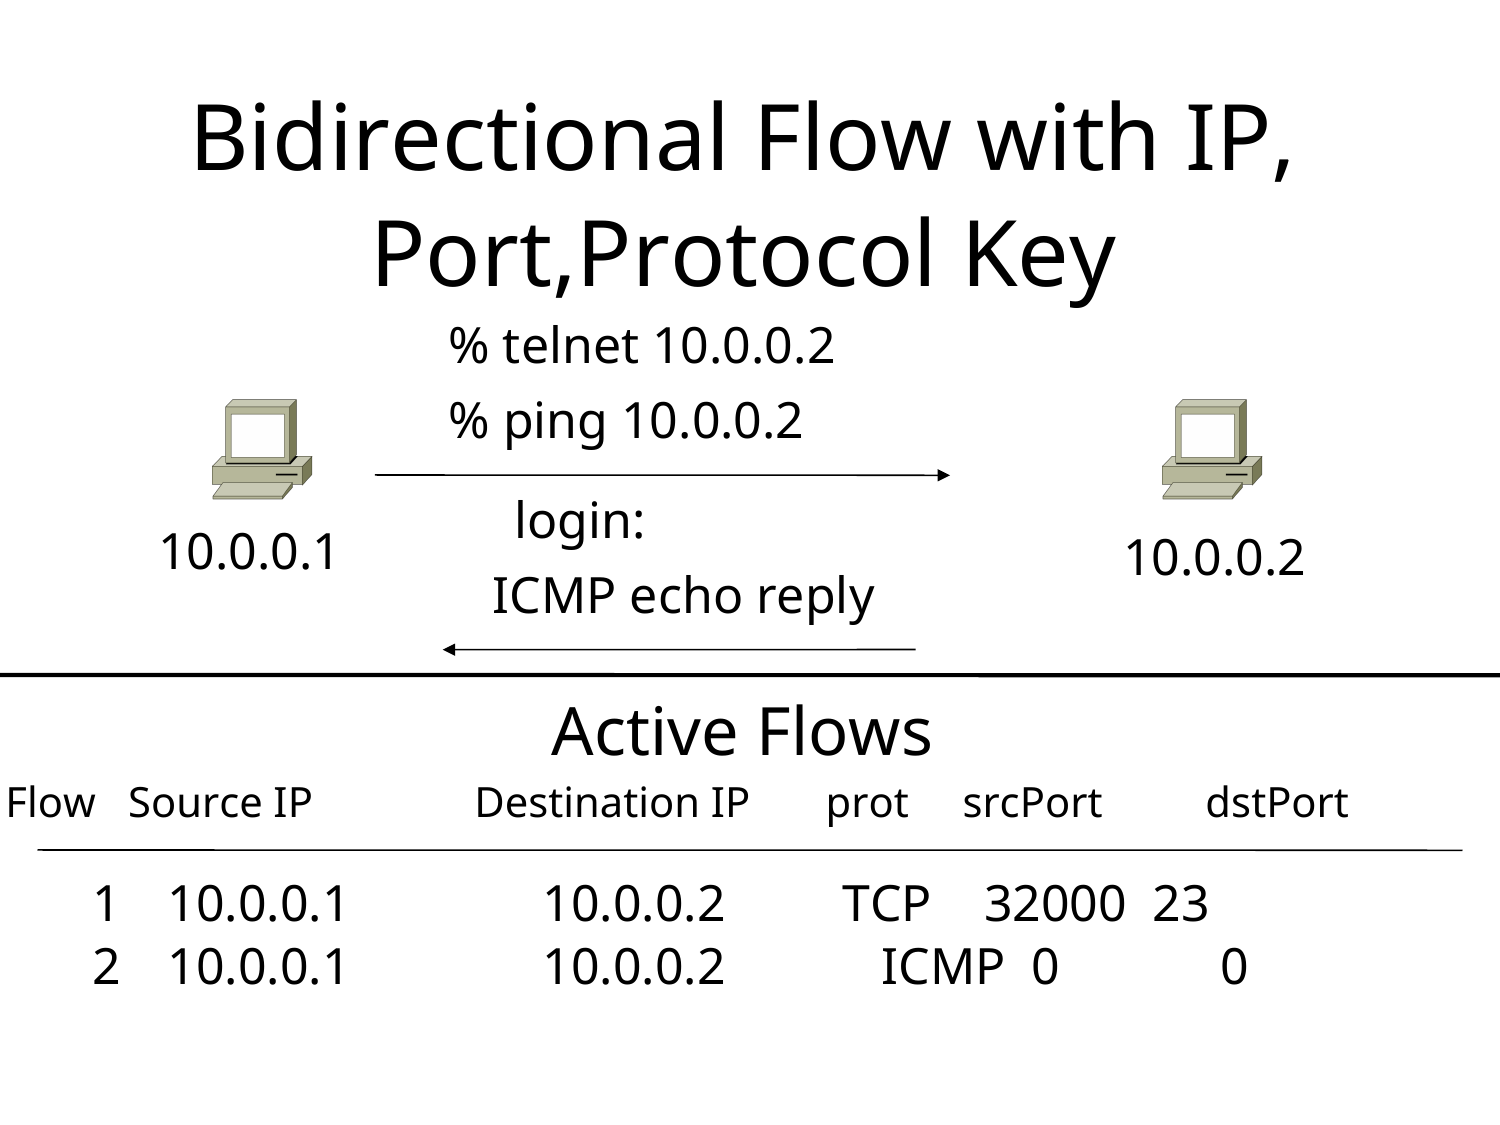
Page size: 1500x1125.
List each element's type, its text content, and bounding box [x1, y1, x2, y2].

picture [1162, 399, 1263, 501]
text_box 10.0.0.1 [152, 519, 348, 583]
text_box Active Flows [529, 687, 941, 772]
text_box 1 10.0.0.1 10.0.0.2 TCP 32000 23 2 10.0.0.1 10.0.0.2 ICMP 0 0 [87, 870, 1463, 1002]
text_box % ping 10.0.0.2 [443, 387, 812, 452]
text_box Flow Source IP Destination IP prot srcPort dstPort [0, 774, 1500, 886]
text_box % telnet 10.0.0.2 [443, 312, 843, 377]
text_box login: [509, 487, 653, 552]
text_box 10.0.0.2 [1117, 525, 1313, 589]
text_box ICMP echo reply [487, 562, 957, 638]
picture [212, 399, 313, 501]
title Bidirectional Flow with IP, Port,Protocol Key [112, 62, 1388, 325]
